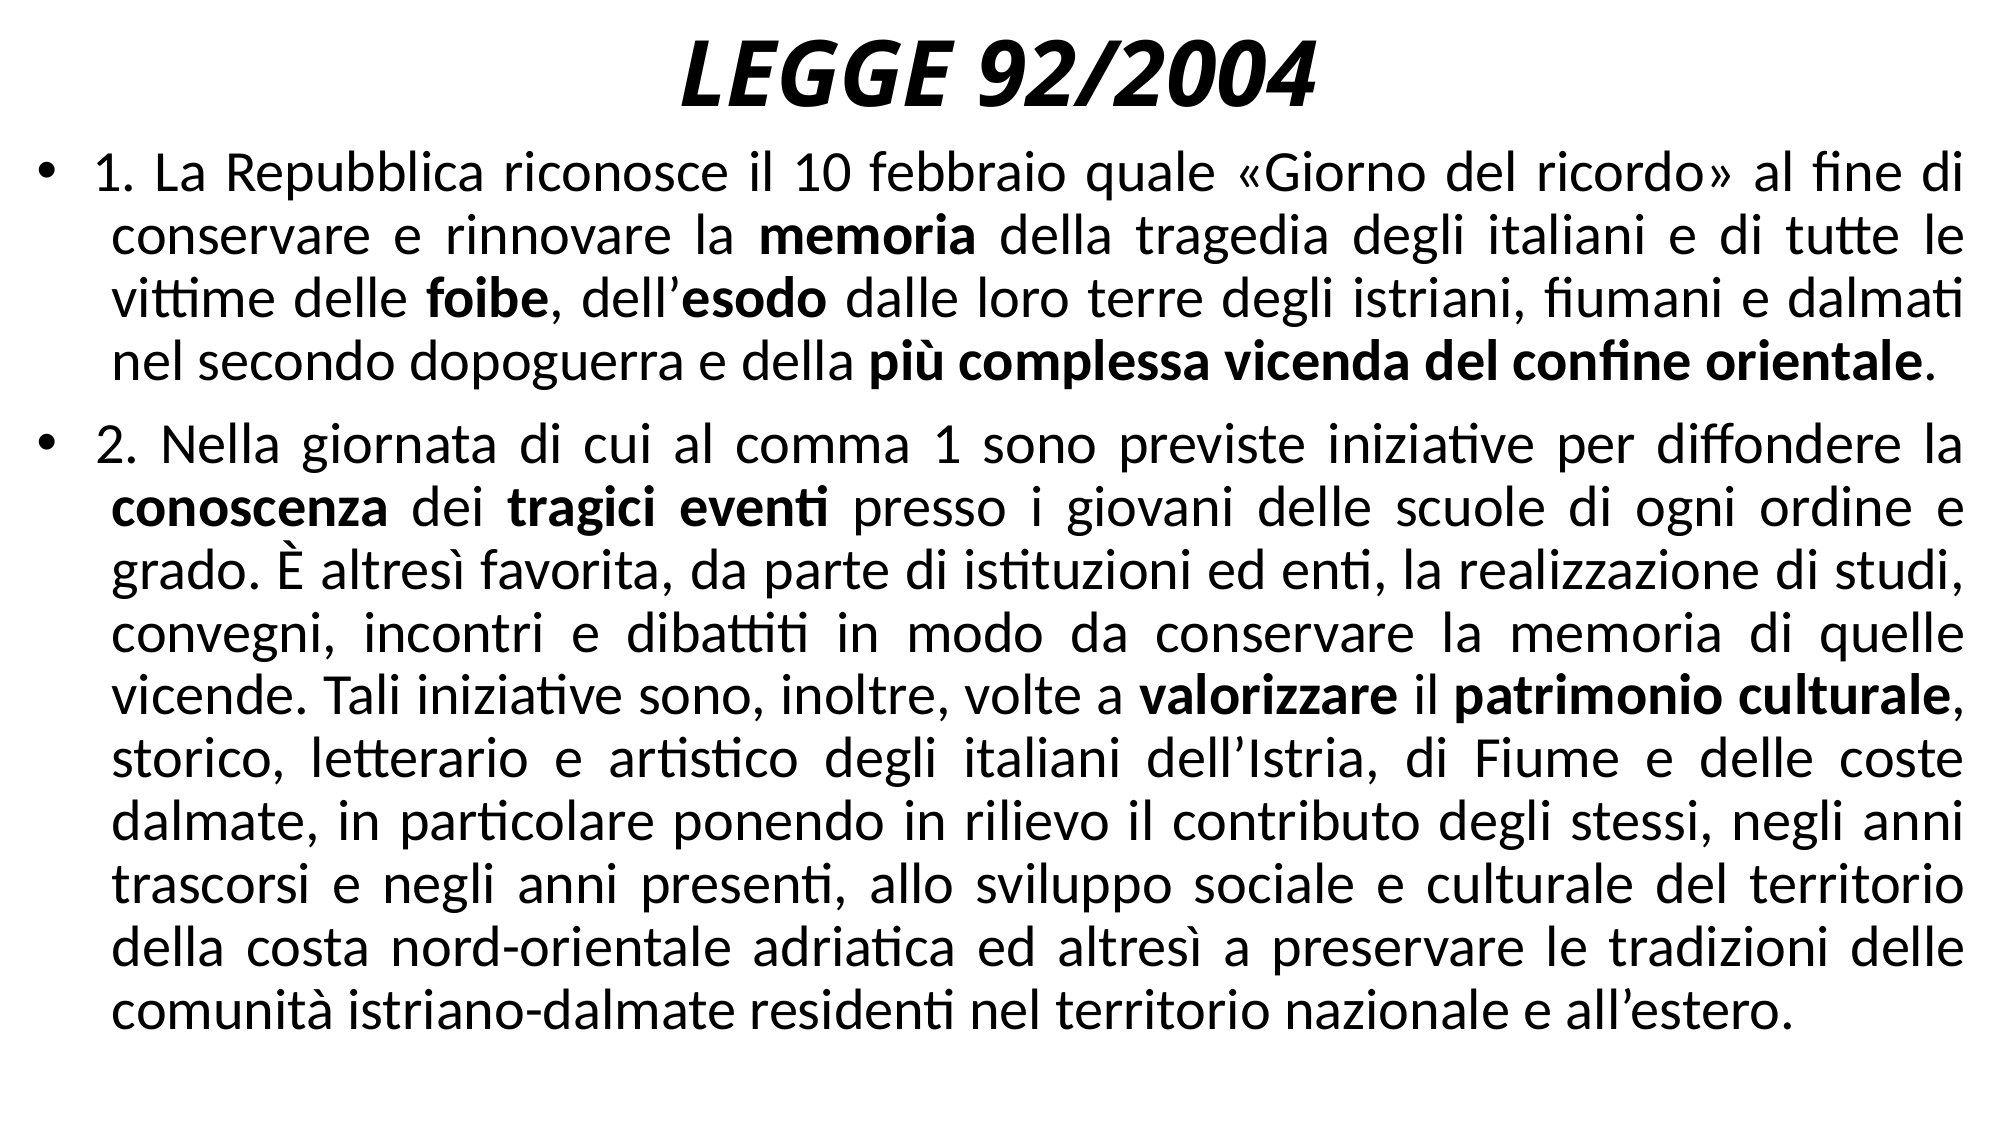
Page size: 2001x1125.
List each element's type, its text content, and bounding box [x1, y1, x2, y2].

title LEGGE 92/2004 [135, 19, 1863, 133]
list 1. La Repubblica riconosce il 10 febbraio quale «Giorno del ricordo» al fine di conservare e rinnovare la memoria della tragedia degli italiani e di tutte le vittime delle foibe, dell’esodo dalle loro terre degli istriani, fiumani e dalmati nel secondo dopoguerra e della più complessa vicenda del confine orientale. 2. Nella giornata di cui al comma 1 sono previste iniziative per diffondere la conoscenza dei tragici eventi presso i giovani delle scuole di ogni ordine e grado. È altresì favorita, da parte di istituzioni ed enti, la realizzazione di studi, convegni, incontri e dibattiti in modo da conservare la memoria di quelle vicende. Tali iniziative sono, inoltre, volte a valorizzare il patrimonio culturale, storico, letterario e artistico degli italiani dell’Istria, di Fiume e delle coste dalmate, in particolare ponendo in rilievo il contributo degli stessi, negli anni trascorsi e negli anni presenti, allo sviluppo sociale e culturale del territorio della costa nord-orientale adriatica ed altresì a preservare le tradizioni delle comunità istriano-dalmate residenti nel territorio nazionale e all’estero. [21, 133, 1982, 1106]
